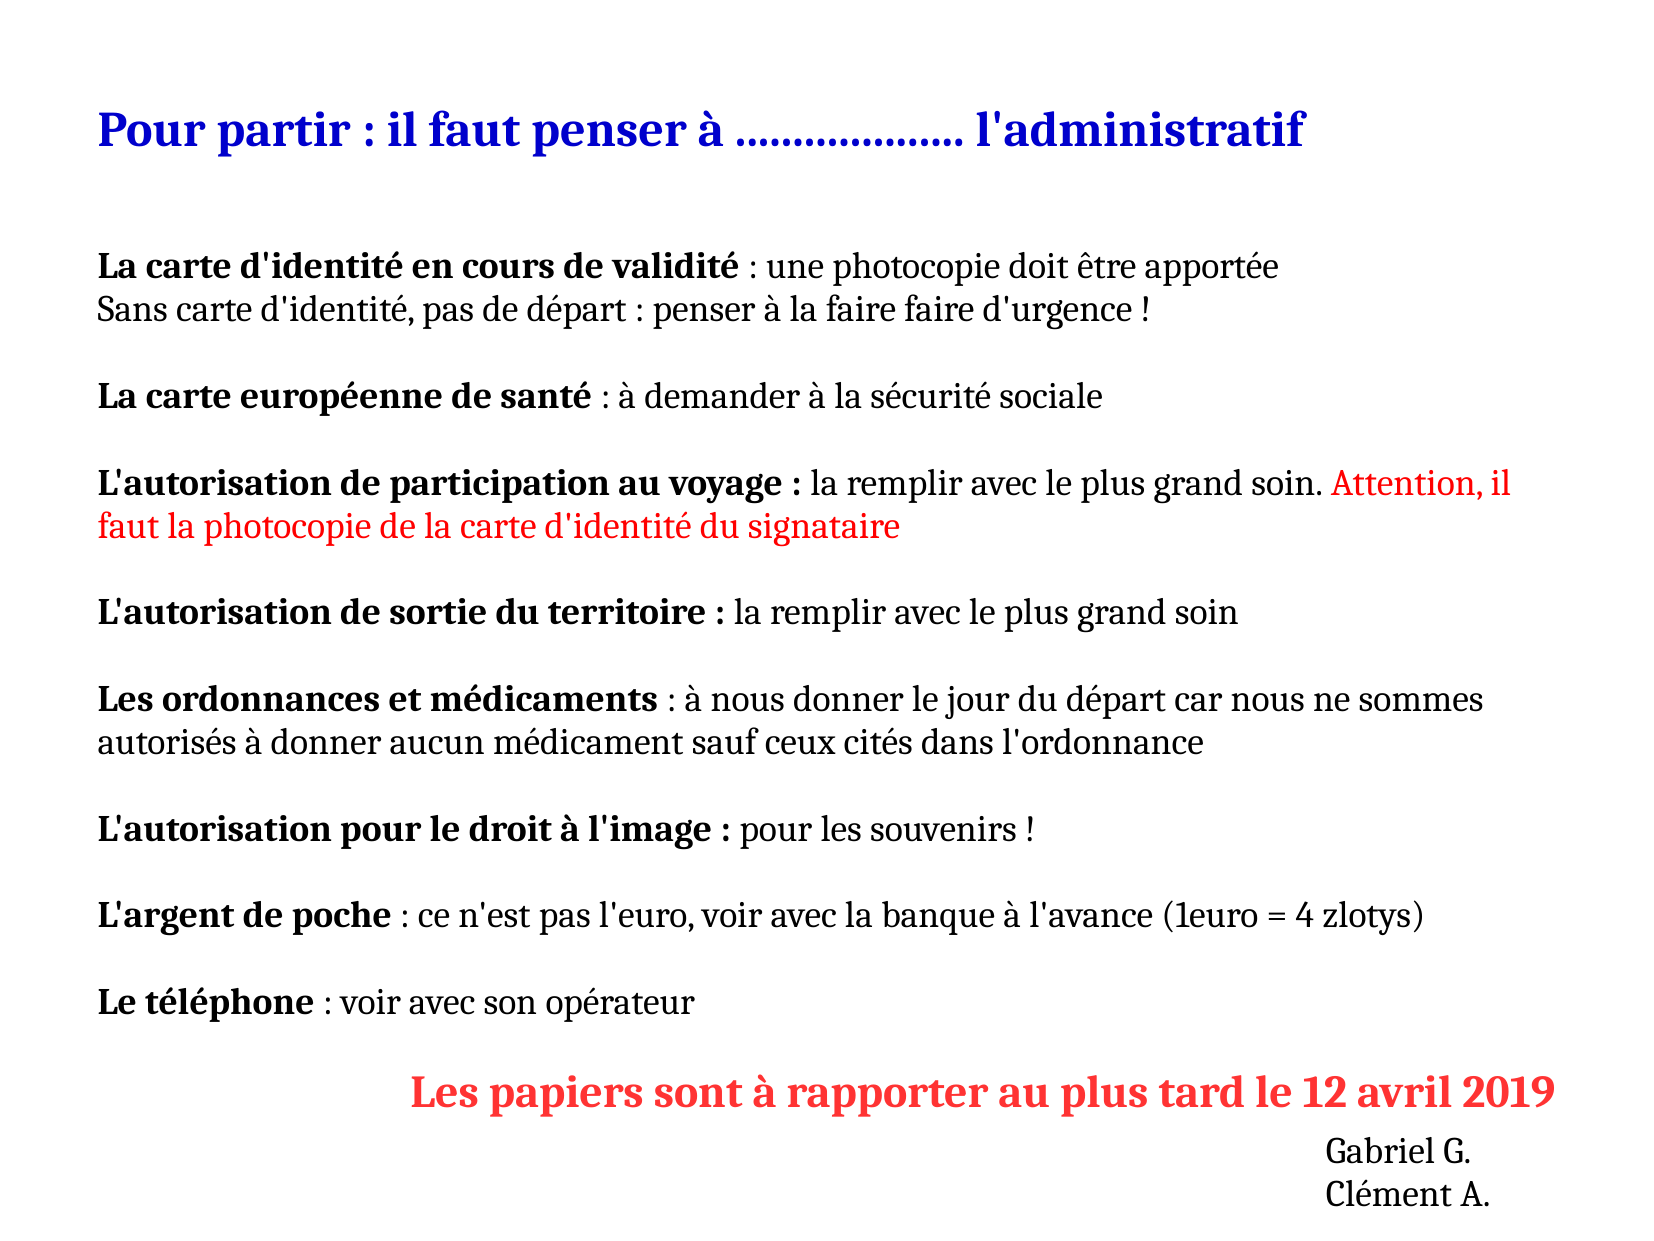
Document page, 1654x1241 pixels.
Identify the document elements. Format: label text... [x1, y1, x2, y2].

text_box Pour partir : il faut penser à .................... l'administratif [82, 94, 1548, 224]
text_box Gabriel G. Clément A. [1311, 1122, 1607, 1225]
text_box La carte d'identité en cours de validité : une photocopie doit être apportée Sans carte d'identité, pas de départ : penser à la faire faire d'urgence ! La carte européenne de santé : à demander à la sécurité sociale L'autorisation de participation au voyage : la remplir avec le plus grand soin. Attention, il faut la photocopie de la carte d'identité du signataire L'autorisation de sortie du territoire : la remplir avec le plus grand soin Les ordonnances et médicaments : à nous donner le jour du départ car nous ne sommes autorisés à donner aucun médicament sauf ceux cités dans l'ordonnance L'autorisation pour le droit à l'image : pour les souvenirs ! L'argent de poche : ce n'est pas l'euro, voir avec la banque à l'avance (1euro = 4 zlotys) Le téléphone : voir avec son opérateur Les papiers sont à rapporter au plus tard le 12 avril 2019 [82, 237, 1571, 1241]
